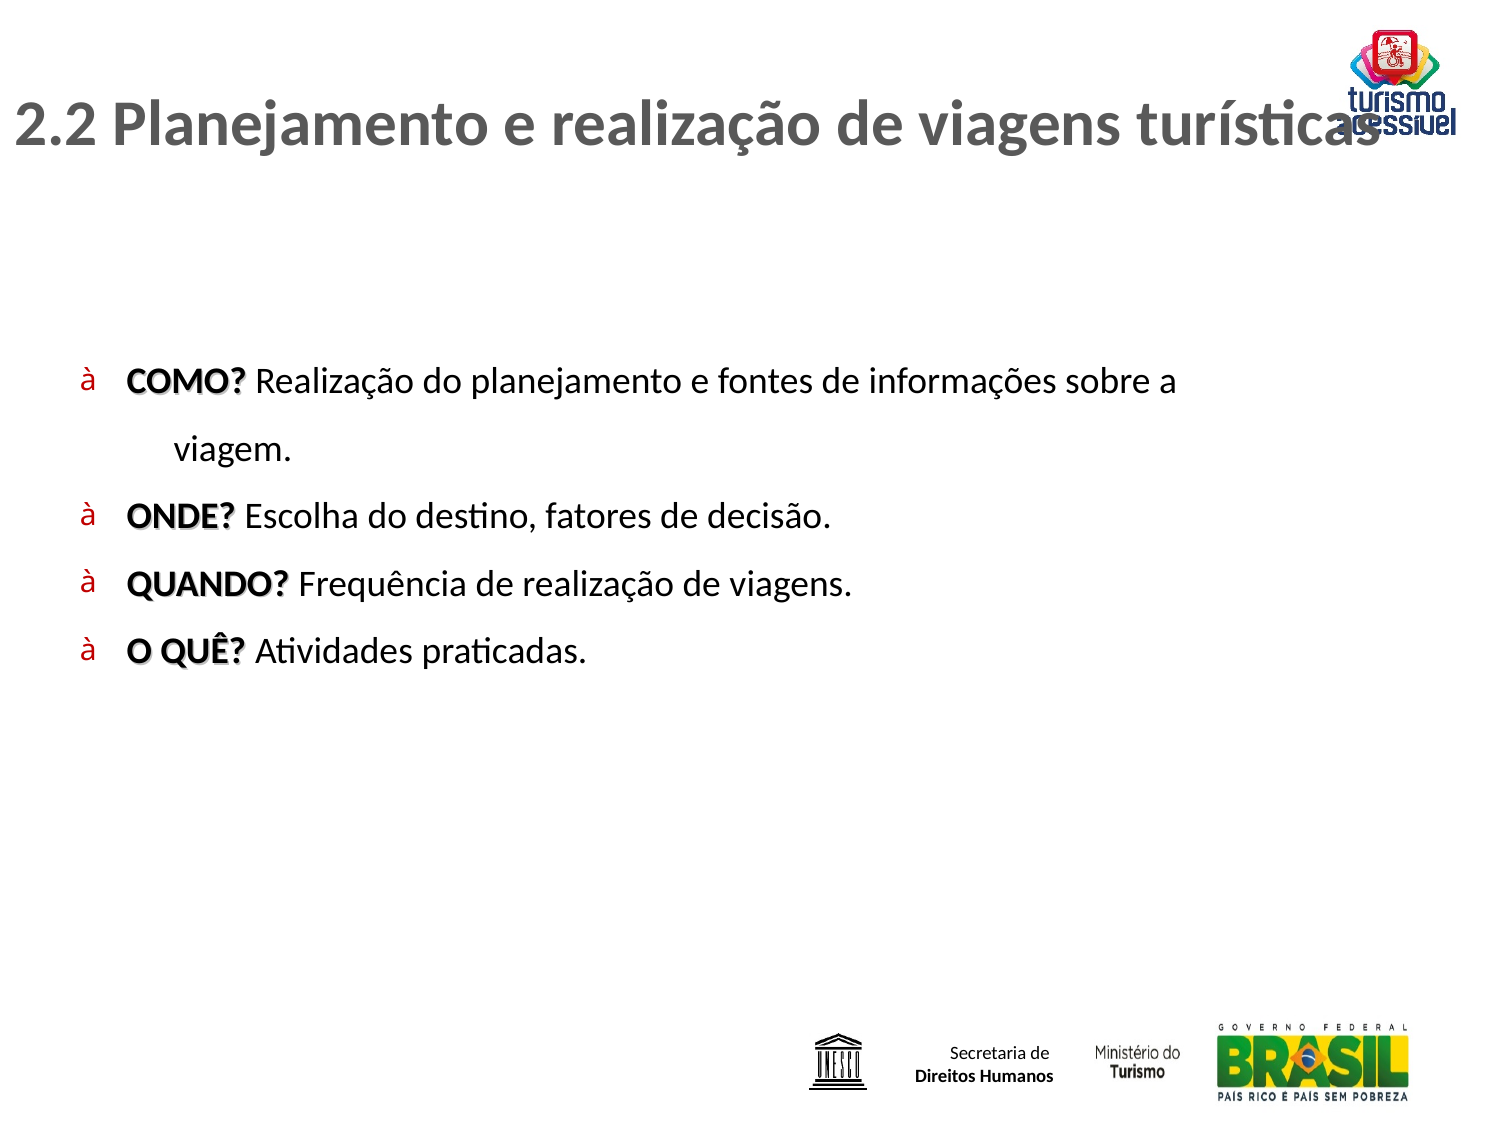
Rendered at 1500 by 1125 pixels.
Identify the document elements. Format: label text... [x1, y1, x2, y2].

title 2.2 Planejamento e realização de viagens turísticas [0, 42, 1500, 197]
text_box COMO? Realização do planejamento e fontes de informações sobre a viagem. ONDE? Escolha do destino, fatores de decisão. QUANDO? Frequência de realização de viagens. O QUÊ? Atividades praticadas. [65, 326, 1298, 679]
